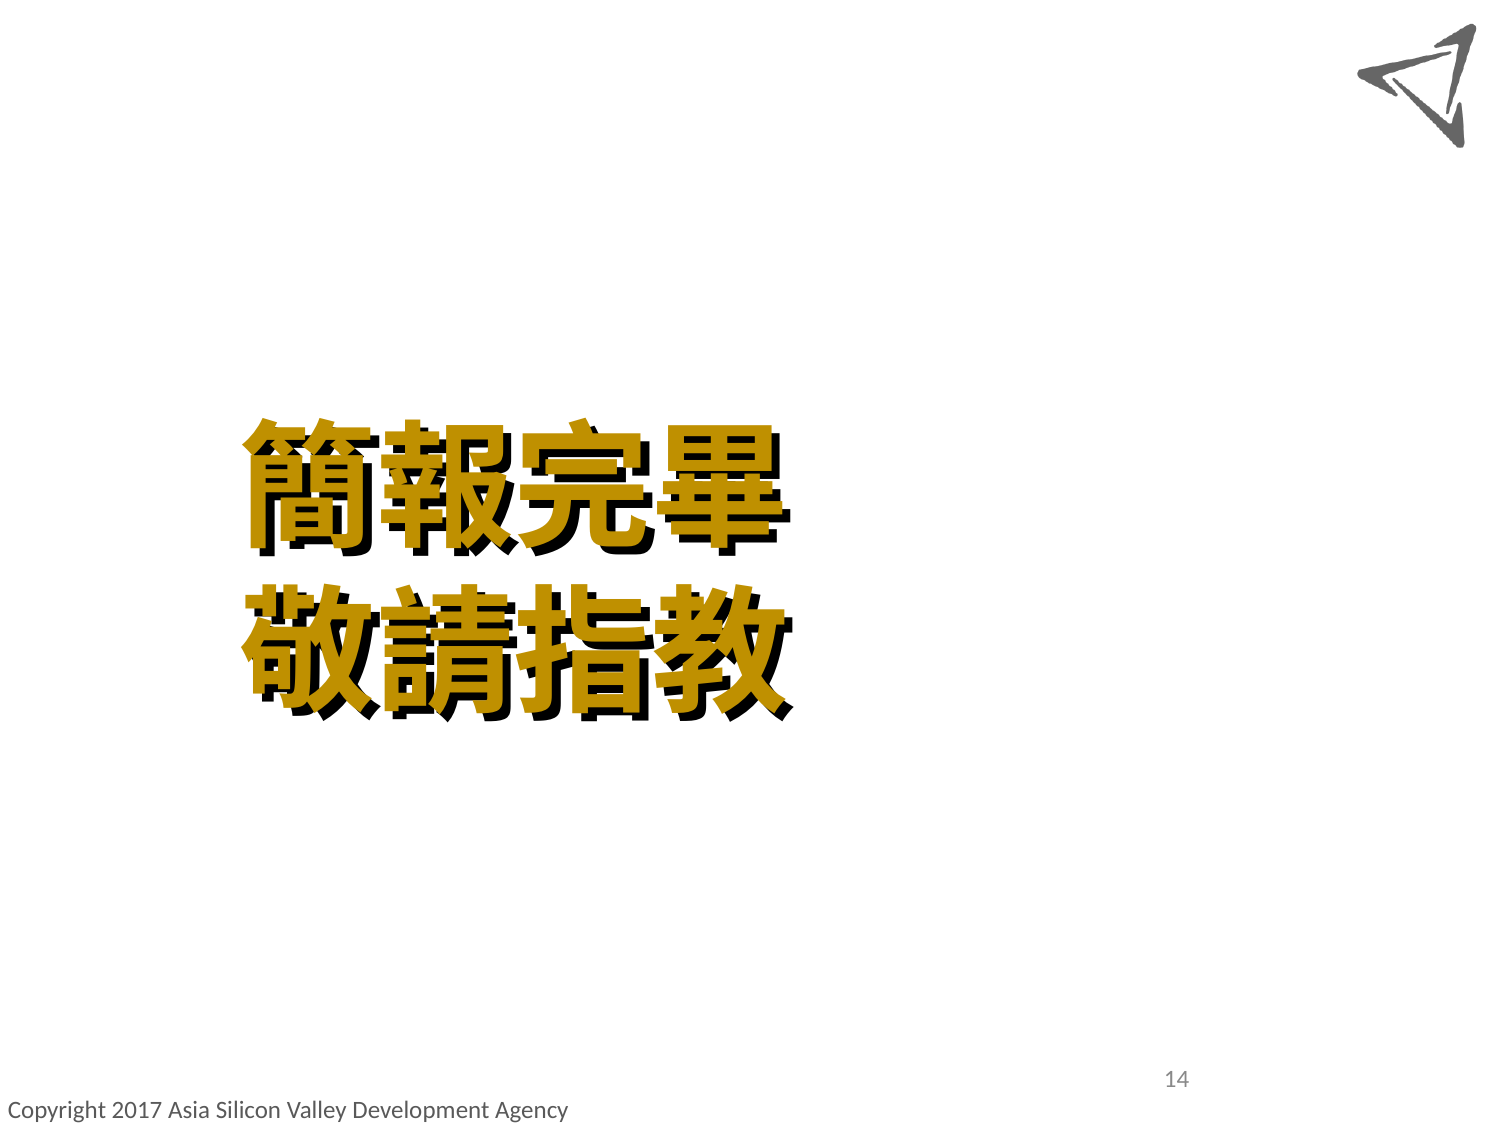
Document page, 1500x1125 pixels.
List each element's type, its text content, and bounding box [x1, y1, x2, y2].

text_box 14 [1148, 1047, 1487, 1108]
text_box 簡報完畢 敬請指教 [224, 391, 1199, 907]
